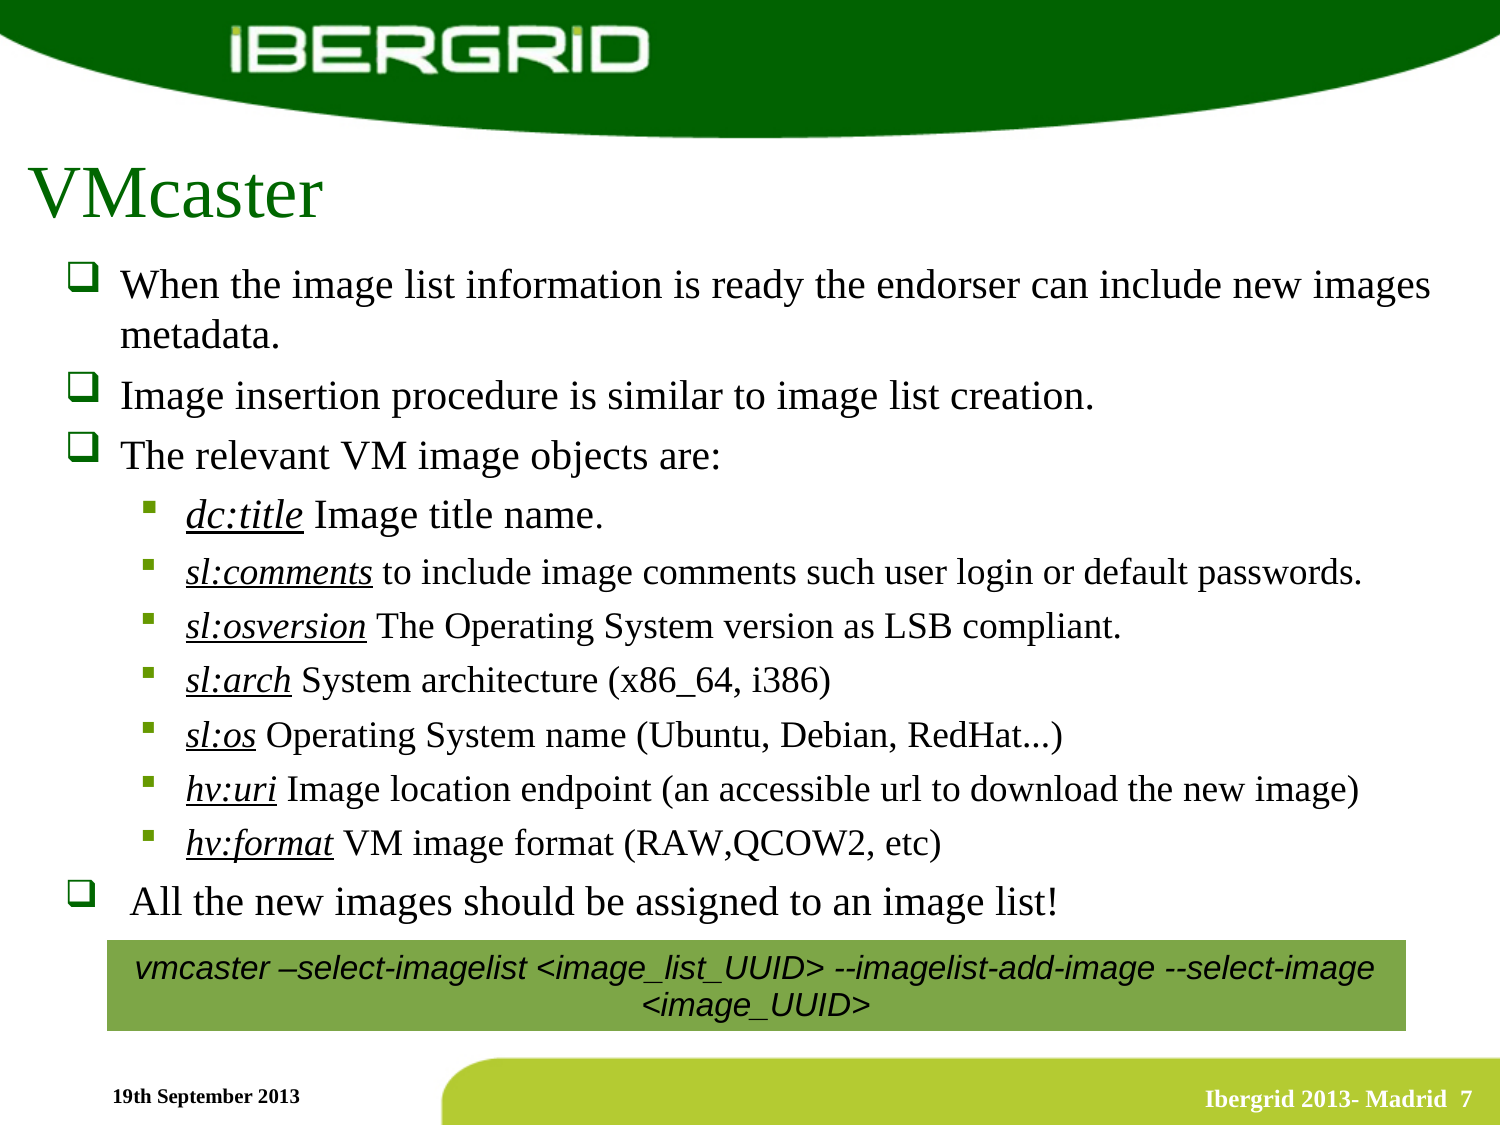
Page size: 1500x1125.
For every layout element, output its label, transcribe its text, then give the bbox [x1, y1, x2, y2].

text_box VMcaster [12, 134, 1288, 240]
table_header vmcaster –select-imagelist <image_list_UUID> --imagelist-add-image --select-image <image_UUID> [107, 940, 1406, 1031]
picture [0, 0, 1500, 1125]
text_box When the image list information is ready the endorser can include new images metadata. Image insertion procedure is similar to image list creation. The relevant VM image objects are: dc:title Image title name. sl:comments to include image comments such user login or default passwords. sl:osversion The Operating System version as LSB compliant. sl:arch System architecture (x86_64, i386) sl:os Operating System name (Ubuntu, Debian, RedHat...) hv:uri Image location endpoint (an accessible url to download the new image) hv:format VM image format (RAW,QCOW2, etc) All the new images should be assigned to an image list! [50, 189, 1463, 1026]
text_box 19th September 2013 [49, 1074, 363, 1113]
text_box Ibergrid 2013- Madrid <number> [1125, 1074, 1488, 1125]
